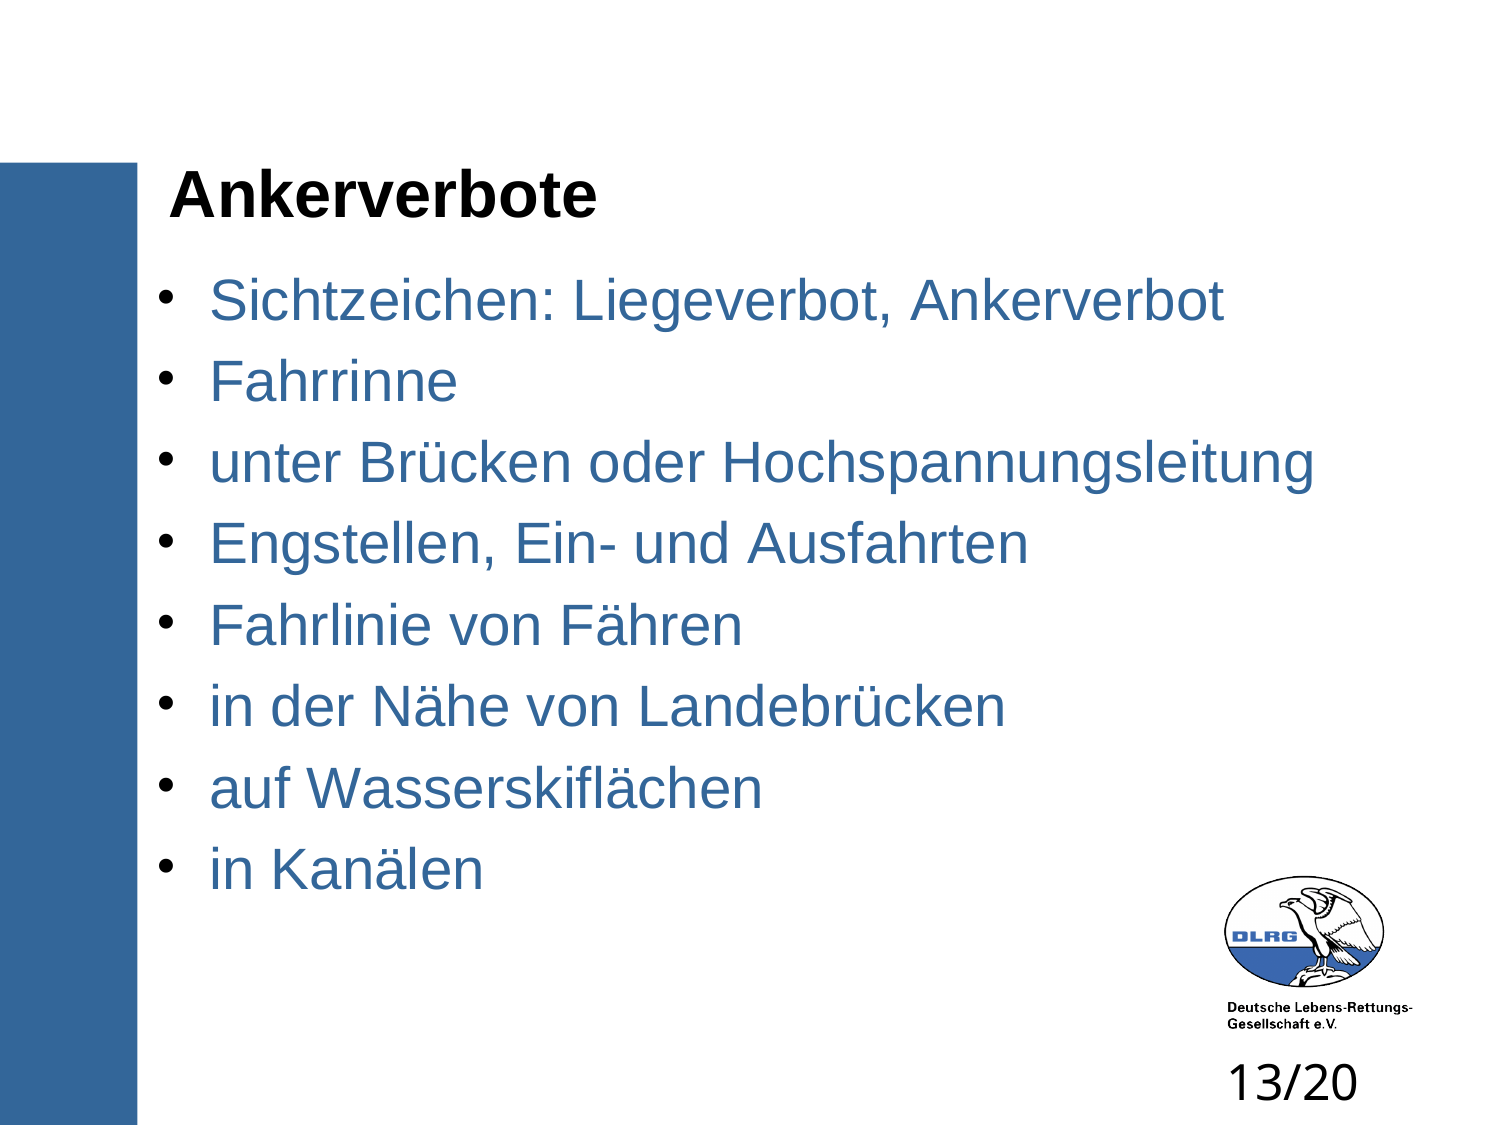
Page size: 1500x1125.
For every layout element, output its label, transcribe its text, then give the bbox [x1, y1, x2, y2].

text_box Sichtzeichen: Liegeverbot, Ankerverbot Fahrrinne unter Brücken oder Hochspannungsleitung Engstellen, Ein- und Ausfahrten Fahrlinie von Fähren in der Nähe von Landebrücken auf Wasserskiflächen in Kanälen [155, 259, 1457, 871]
text_box <Nummer>/20 [1211, 1055, 1500, 1125]
picture [1224, 874, 1413, 1030]
title Ankerverbote [168, 103, 1442, 259]
